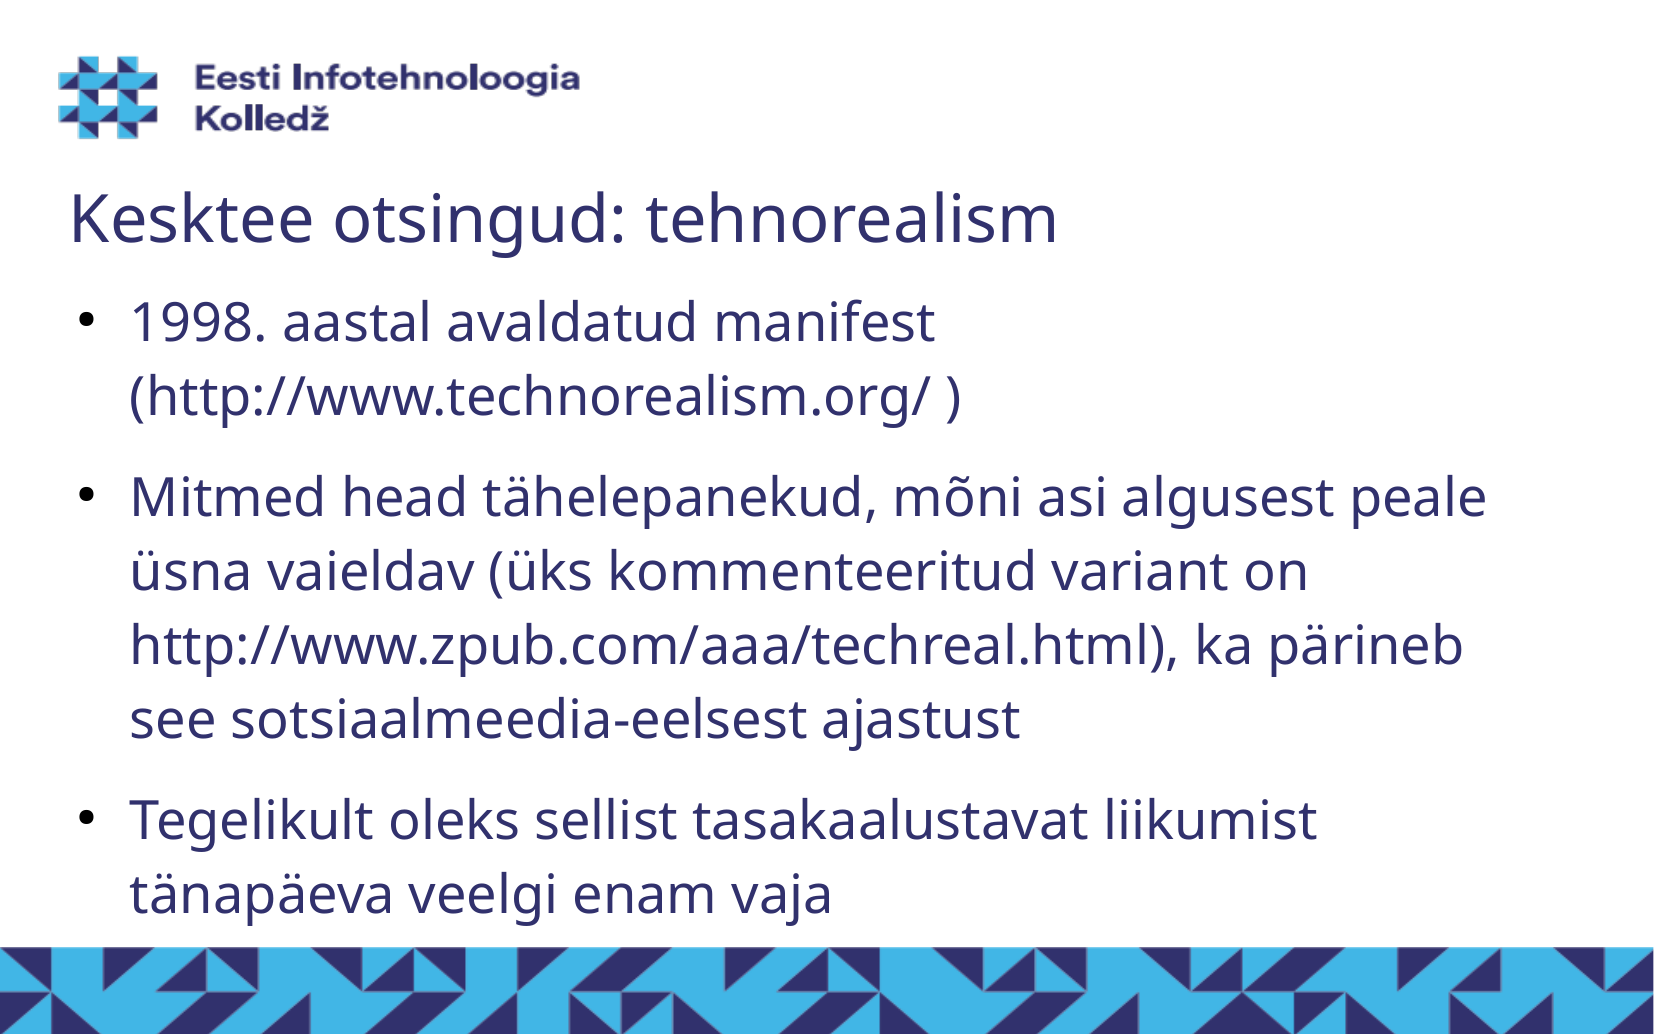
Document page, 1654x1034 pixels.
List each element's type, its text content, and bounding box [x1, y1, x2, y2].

list 1998. aastal avaldatud manifest (http://www.technorealism.org/ ) Mitmed head tähelepanekud, mõni asi algusest peale üsna vaieldav (üks kommenteeritud variant on http://www.zpub.com/aaa/techreal.html), ka pärineb see sotsiaalmeedia-eelsest ajastust Tegelikult oleks sellist tasakaalustavat liikumist tänapäeva veelgi enam vaja [59, 283, 1501, 936]
title Kesktee otsingud: tehnorealism [68, 147, 1536, 286]
